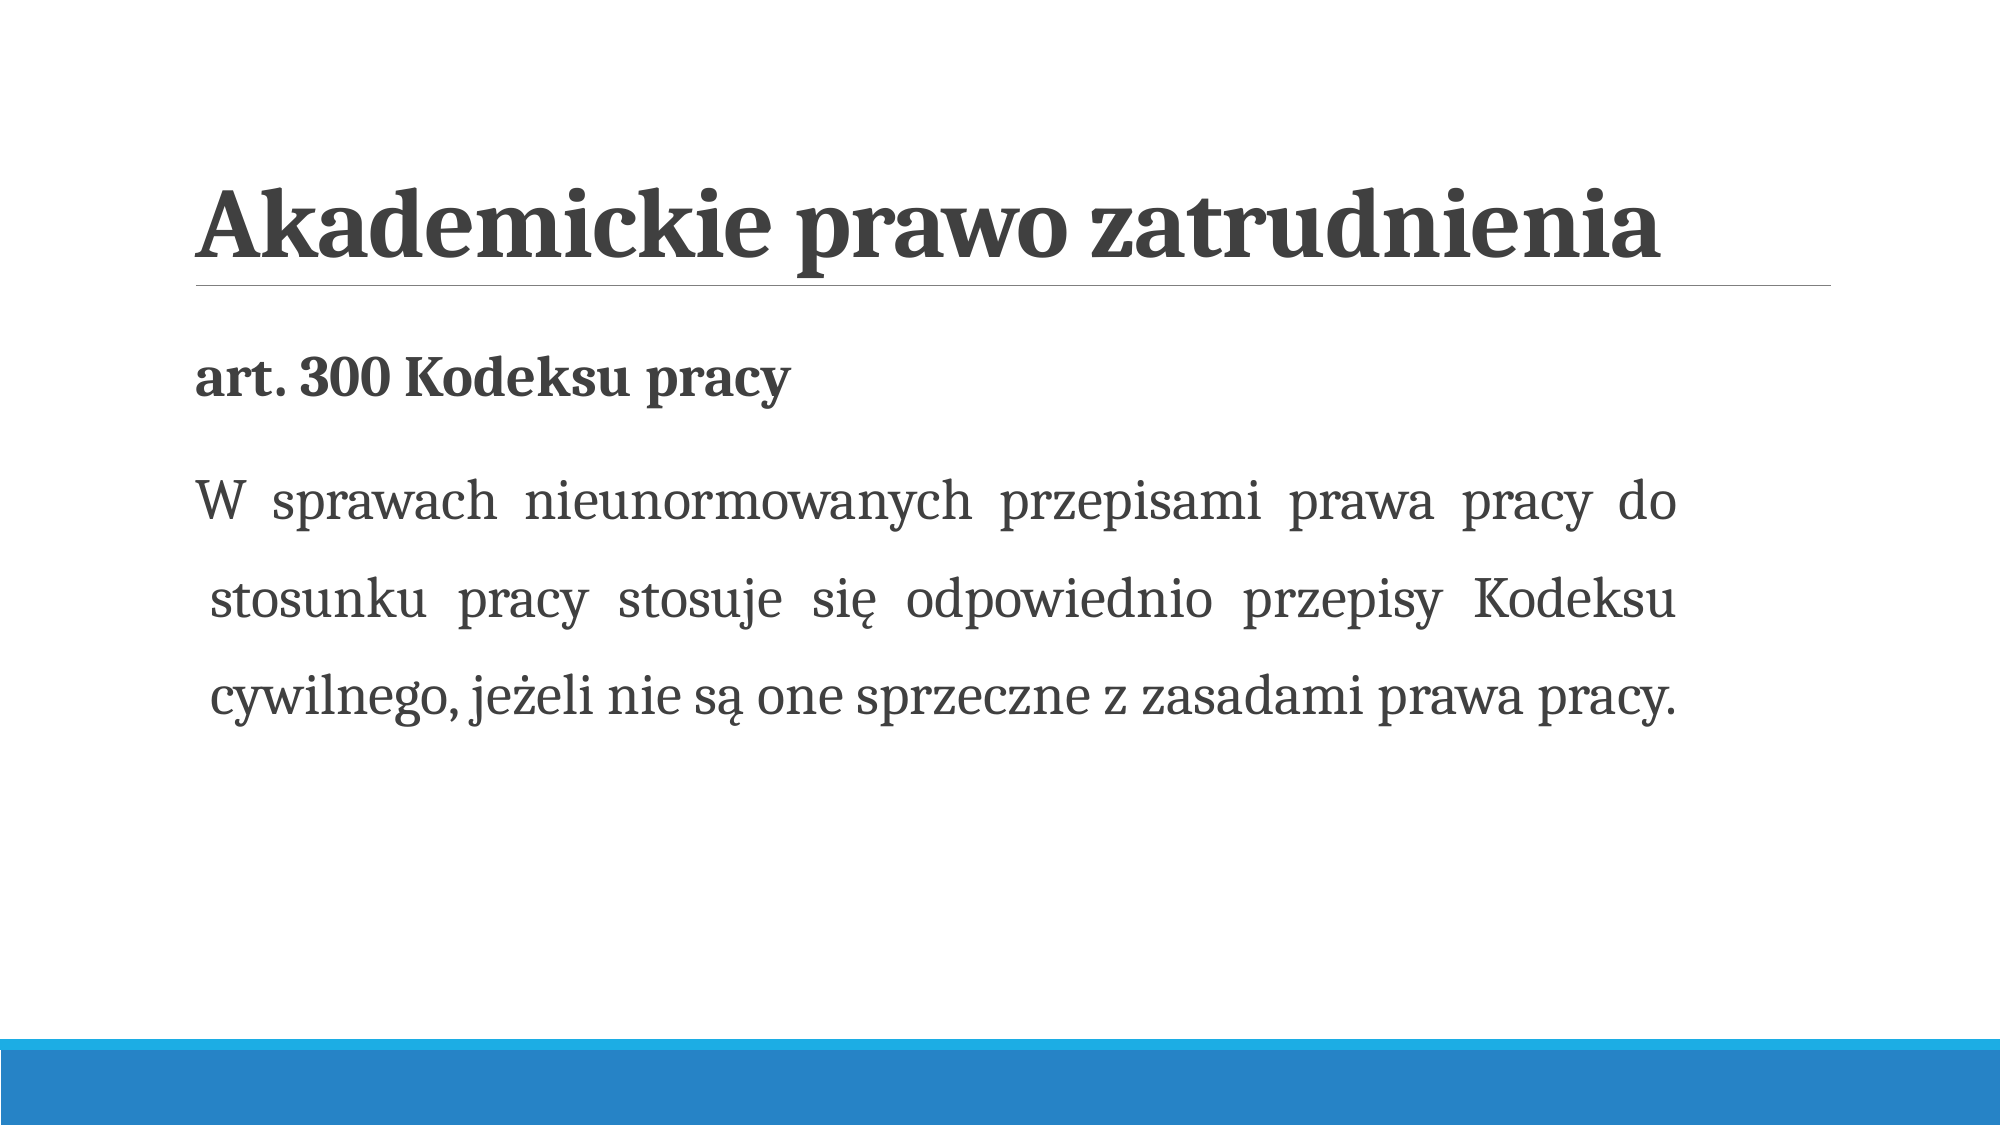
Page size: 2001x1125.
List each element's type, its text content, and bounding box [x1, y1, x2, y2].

list art. 300 Kodeksu pracy W sprawach nieunormowanych przepisami prawa pracy do stosunku pracy stosuje się odpowiednio przepisy Kodeksu cywilnego, jeżeli nie są one sprzeczne z zasadami prawa pracy. [180, 302, 1831, 963]
title Akademickie prawo zatrudnienia [180, 47, 1831, 286]
